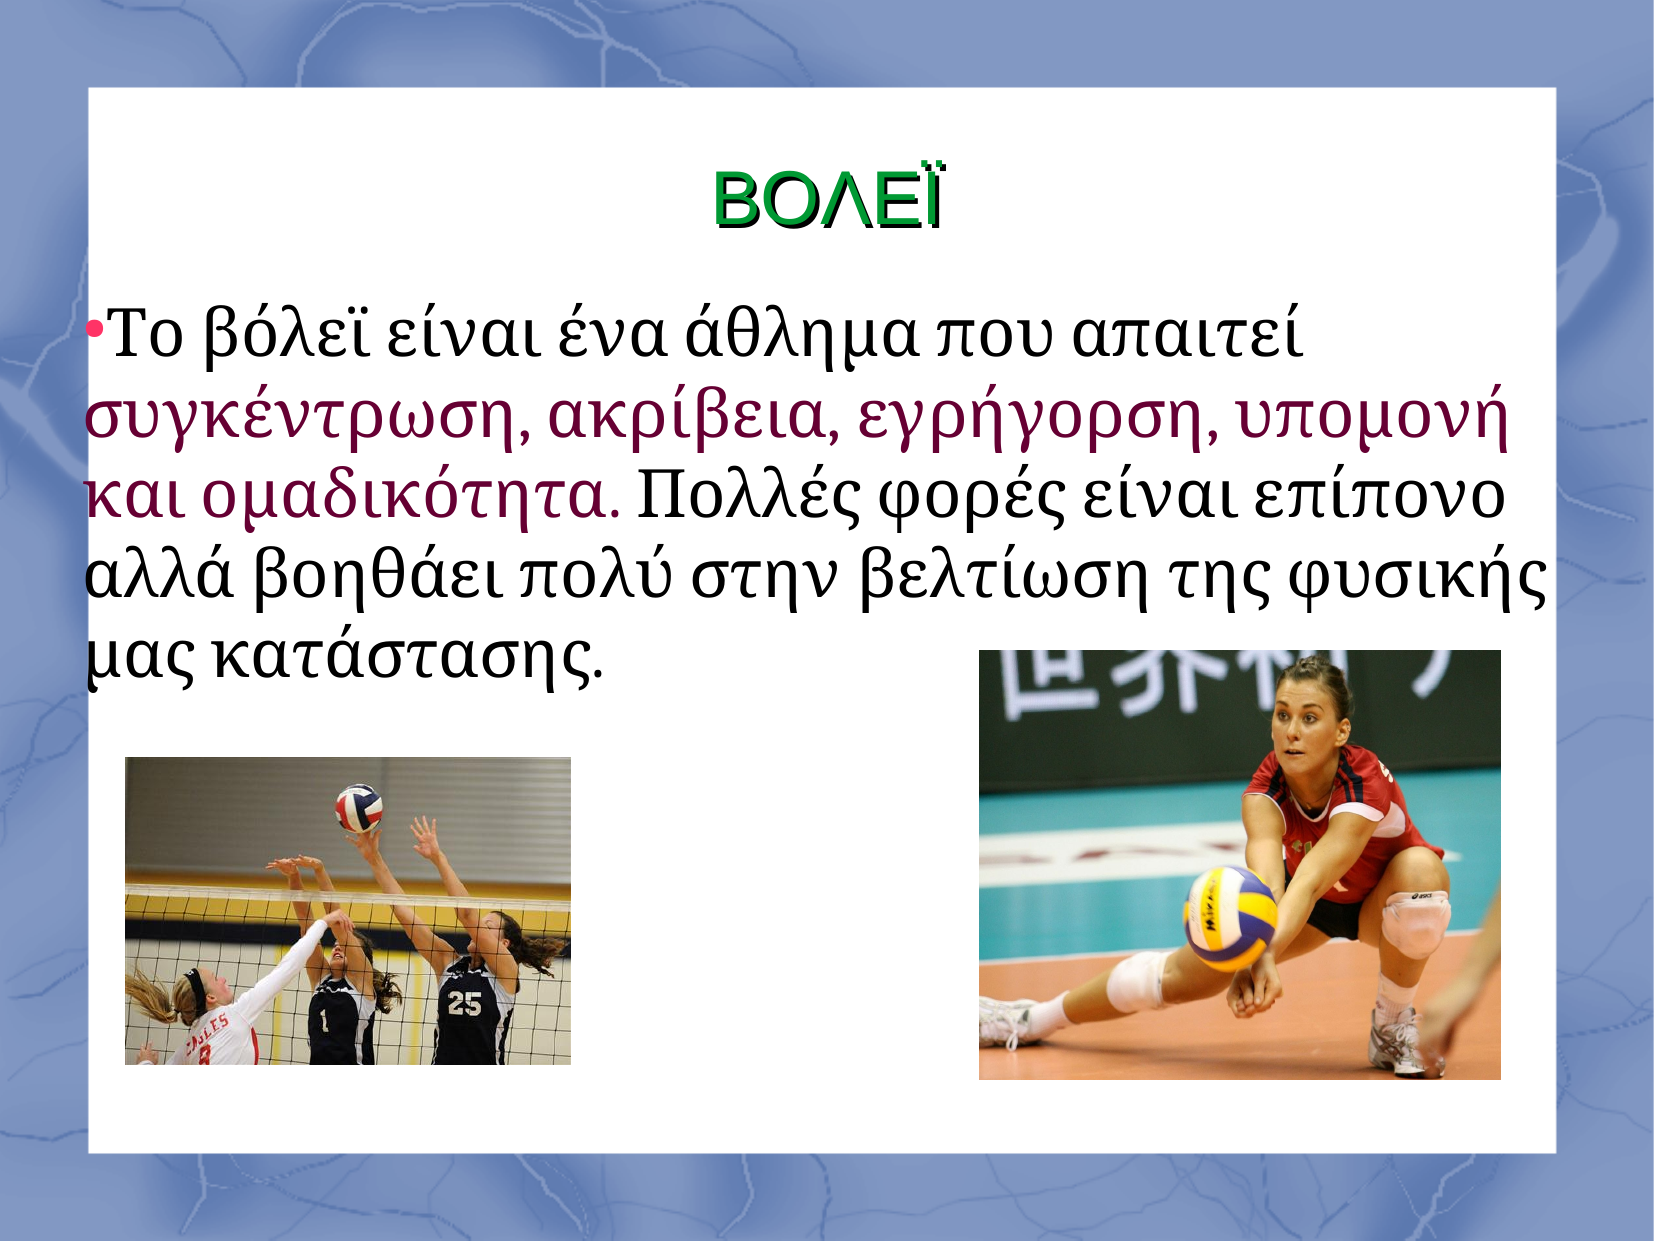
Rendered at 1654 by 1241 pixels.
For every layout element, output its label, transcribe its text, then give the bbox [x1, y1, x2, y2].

picture [979, 650, 1501, 1081]
picture [125, 757, 571, 1066]
title ΒΟΛΕΪ [118, 90, 1536, 290]
list Το βόλεϊ είναι ένα άθλημα που απαιτεί συγκέντρωση, ακρίβεια, εγρήγορση, υπομονή και ομαδικότητα. Πολλές φορές είναι επίπονο αλλά βοηθάει πολύ στην βελτίωση της φυσικής μας κατάστασης. [82, 290, 1571, 1109]
